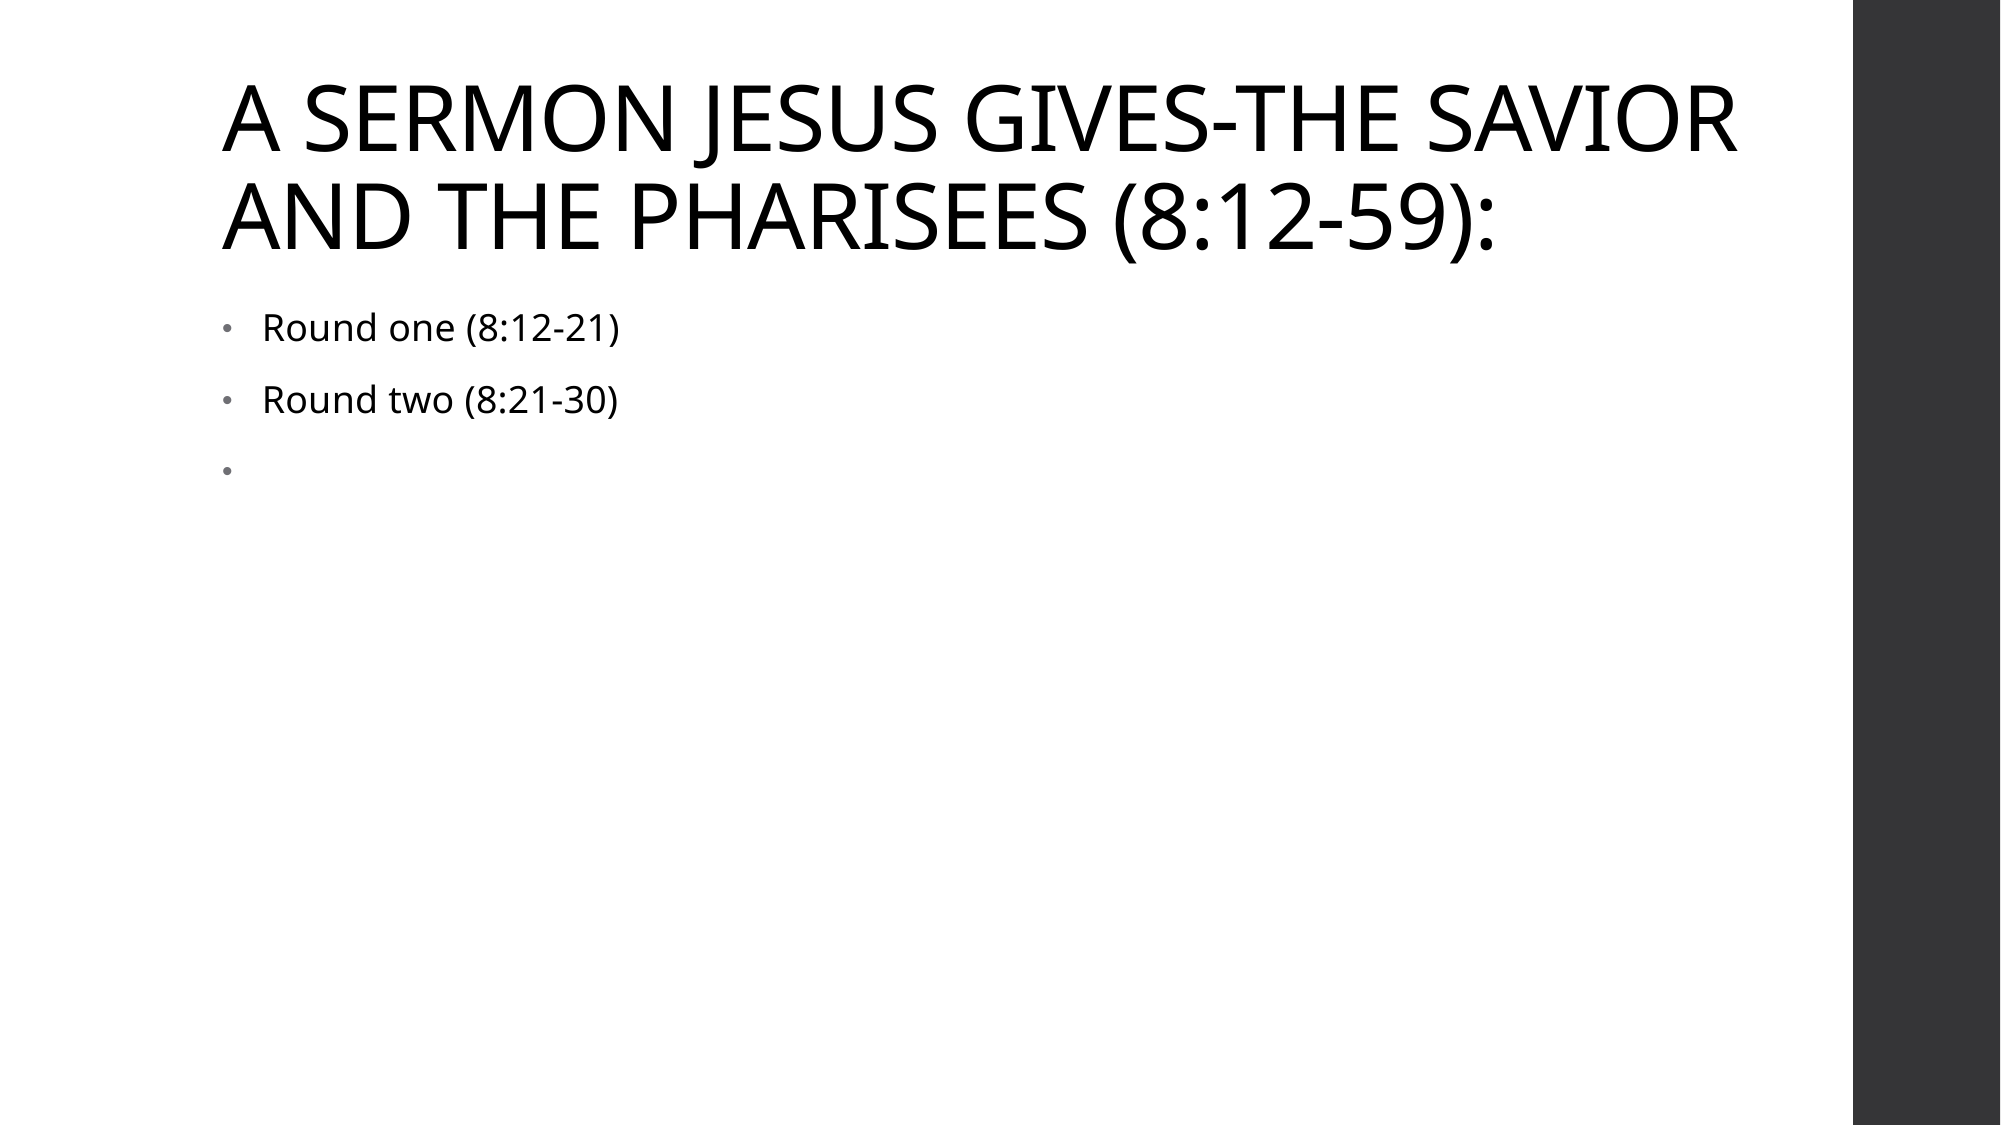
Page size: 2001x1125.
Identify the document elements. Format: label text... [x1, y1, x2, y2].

title A SERMON JESUS GIVES-THE SAVIOR AND THE PHARISEES (8:12-59): [206, 60, 1797, 278]
list Round one (8:12-21) Round two (8:21-30) [206, 299, 1617, 1014]
